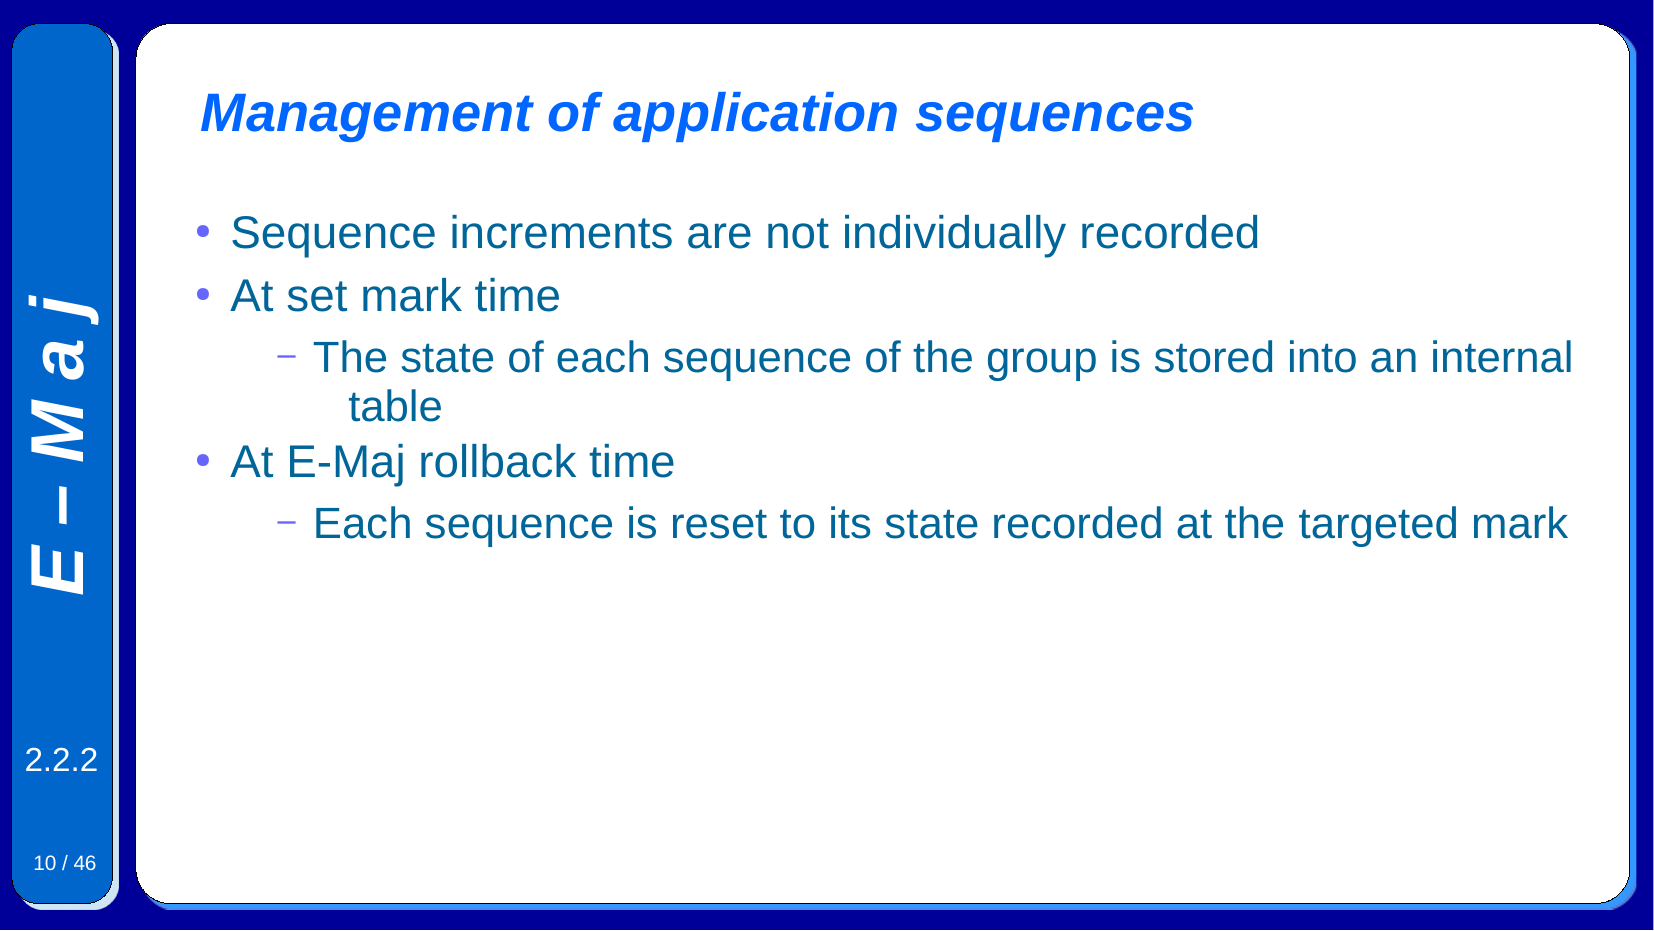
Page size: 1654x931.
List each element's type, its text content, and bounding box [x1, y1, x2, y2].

title Management of application sequences [200, 34, 1575, 191]
list Sequence increments are not individually recorded At set mark time The state of each sequence of the group is stored into an internal table At E-Maj rollback time Each sequence is reset to its state recorded at the targeted mark [177, 206, 1587, 827]
